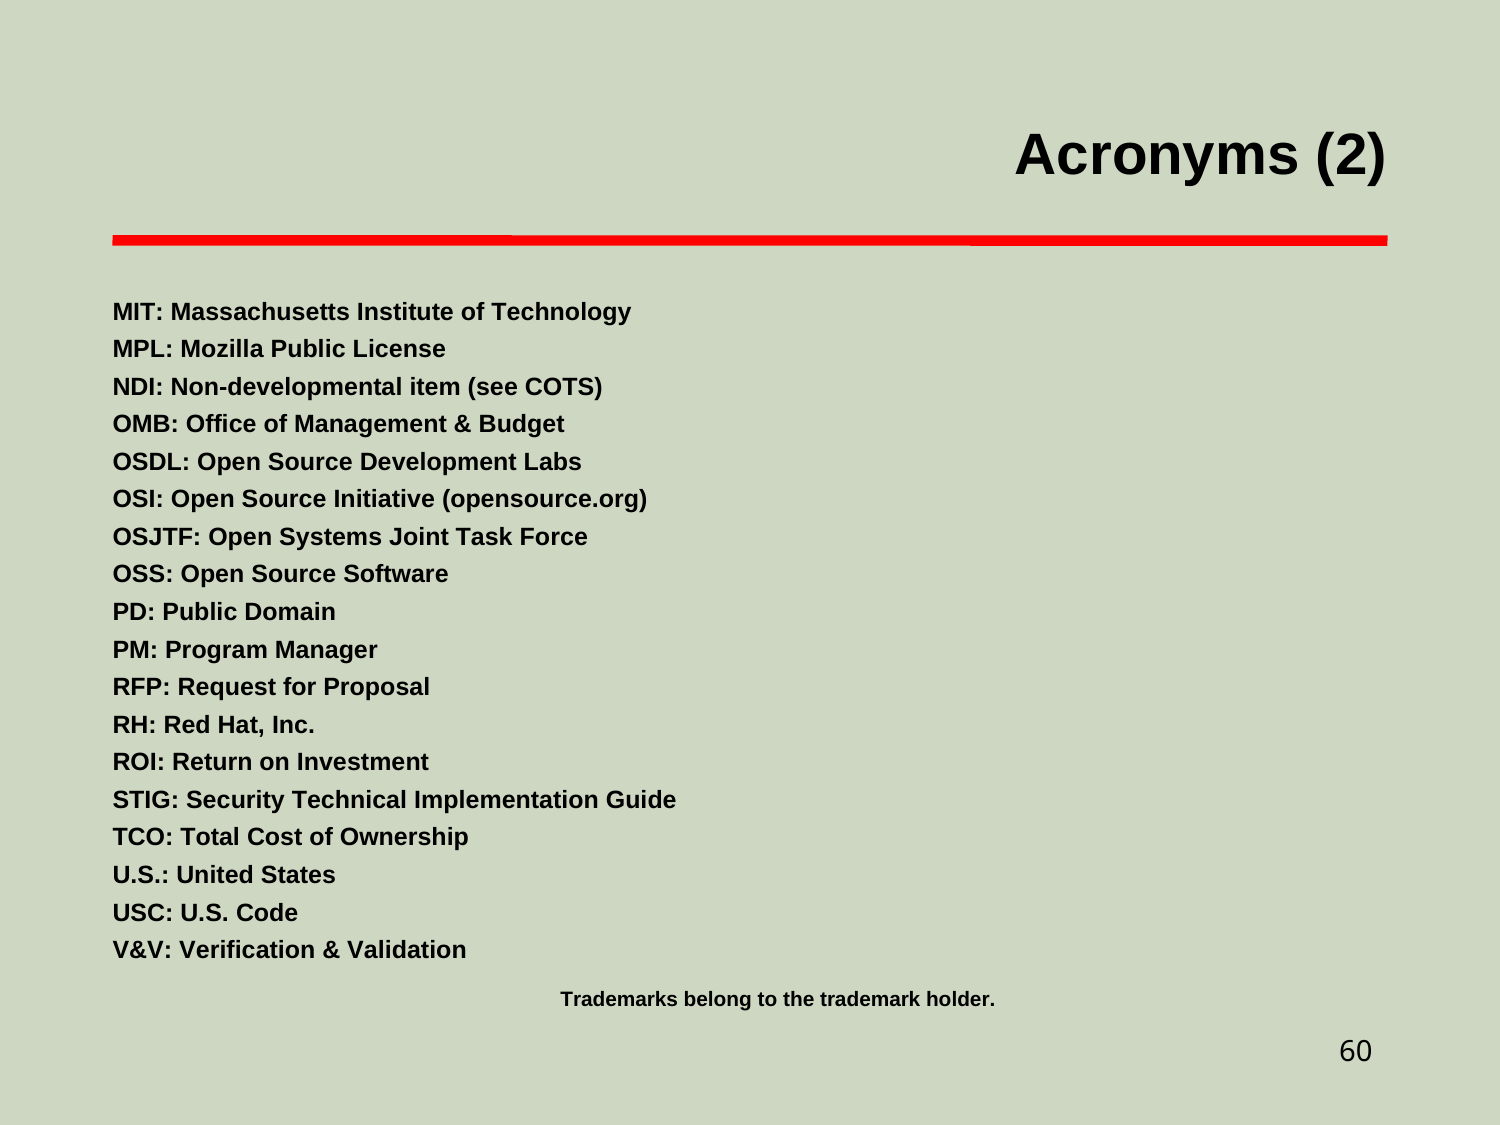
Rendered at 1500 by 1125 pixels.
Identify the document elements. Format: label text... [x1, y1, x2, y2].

list MIT: Massachusetts Institute of Technology MPL: Mozilla Public License NDI: Non-developmental item (see COTS) OMB: Office of Management & Budget OSDL: Open Source Development Labs OSI: Open Source Initiative (opensource.org) OSJTF: Open Systems Joint Task Force OSS: Open Source Software PD: Public Domain PM: Program Manager RFP: Request for Proposal RH: Red Hat, Inc. ROI: Return on Investment STIG: Security Technical Implementation Guide TCO: Total Cost of Ownership U.S.: United States USC: U.S. Code V&V: Verification & Validation Trademarks belong to the trademark holder. [112, 299, 1388, 1084]
title Acronyms (2)‏ [337, 93, 1388, 217]
